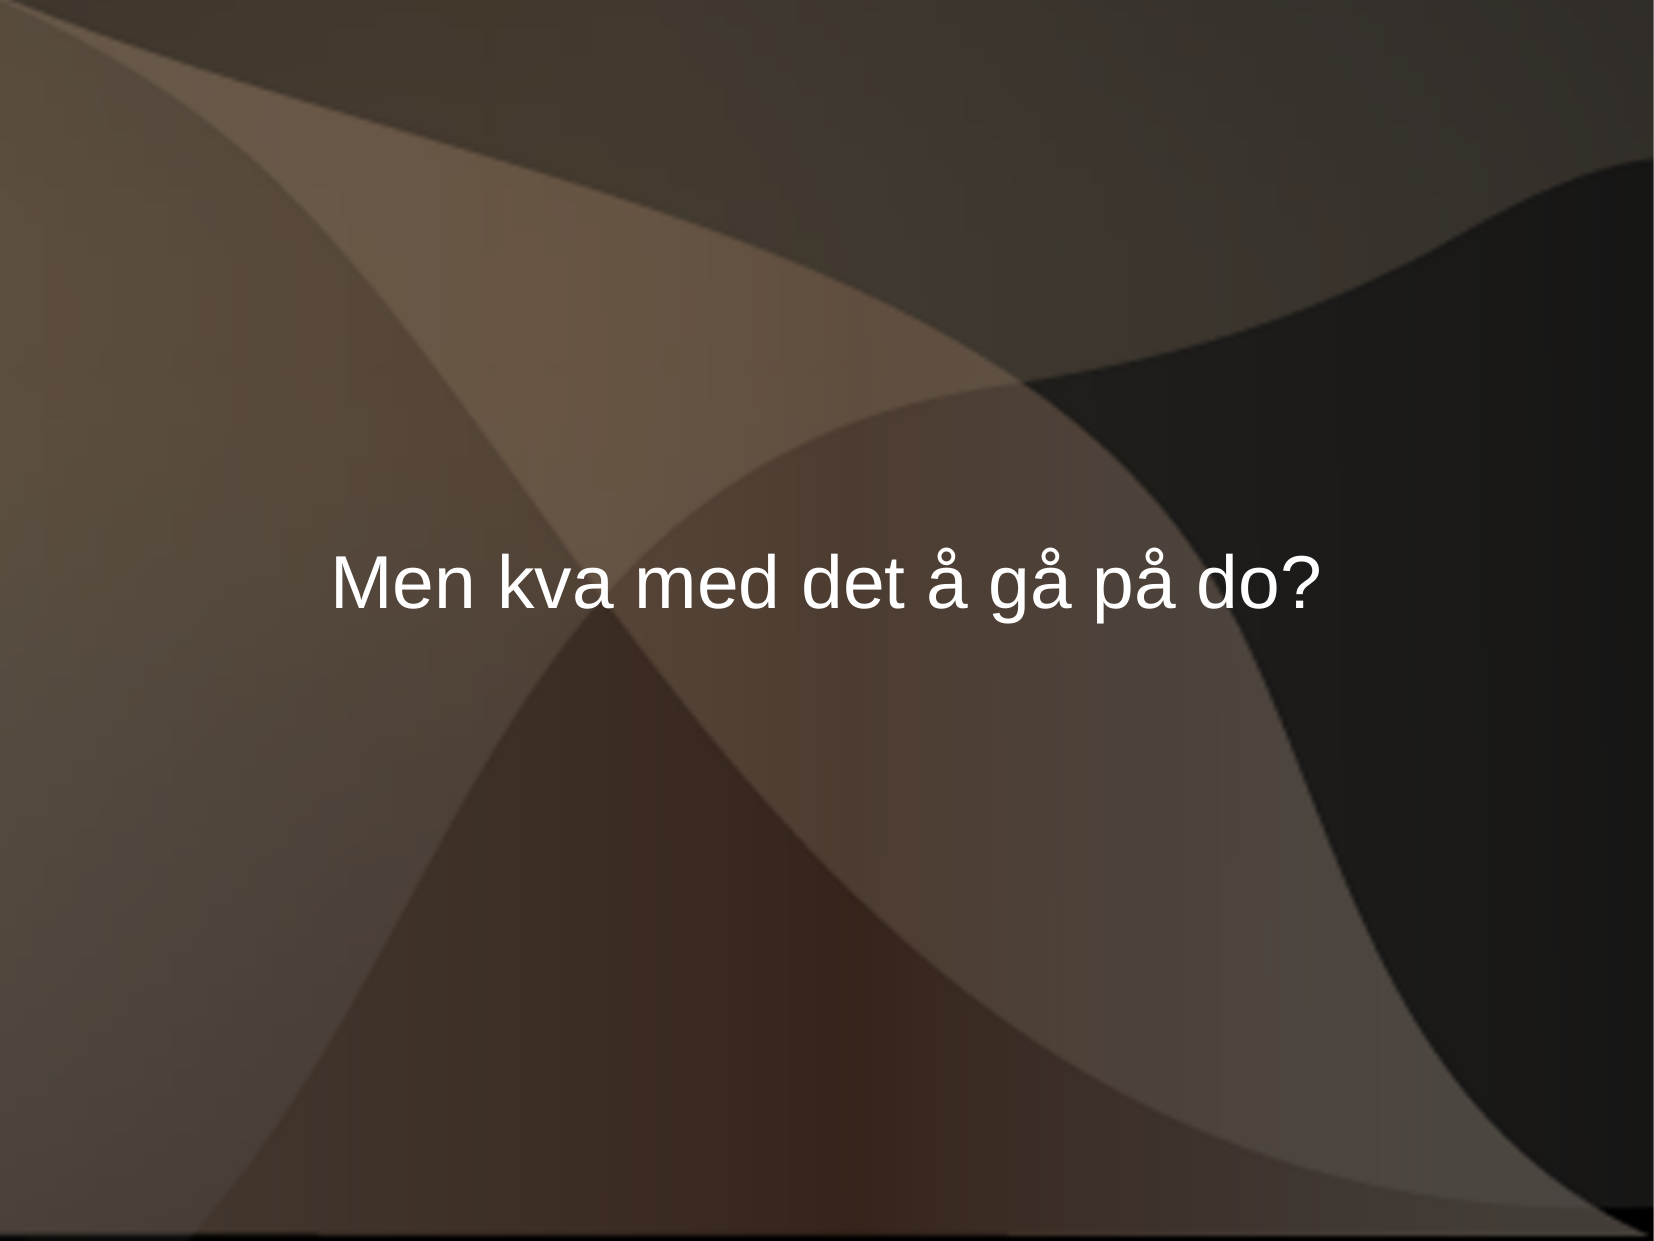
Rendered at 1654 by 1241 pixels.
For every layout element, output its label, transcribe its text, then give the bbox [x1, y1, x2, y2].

subtitle Men kva med det å gå på do? [82, 49, 1571, 1109]
